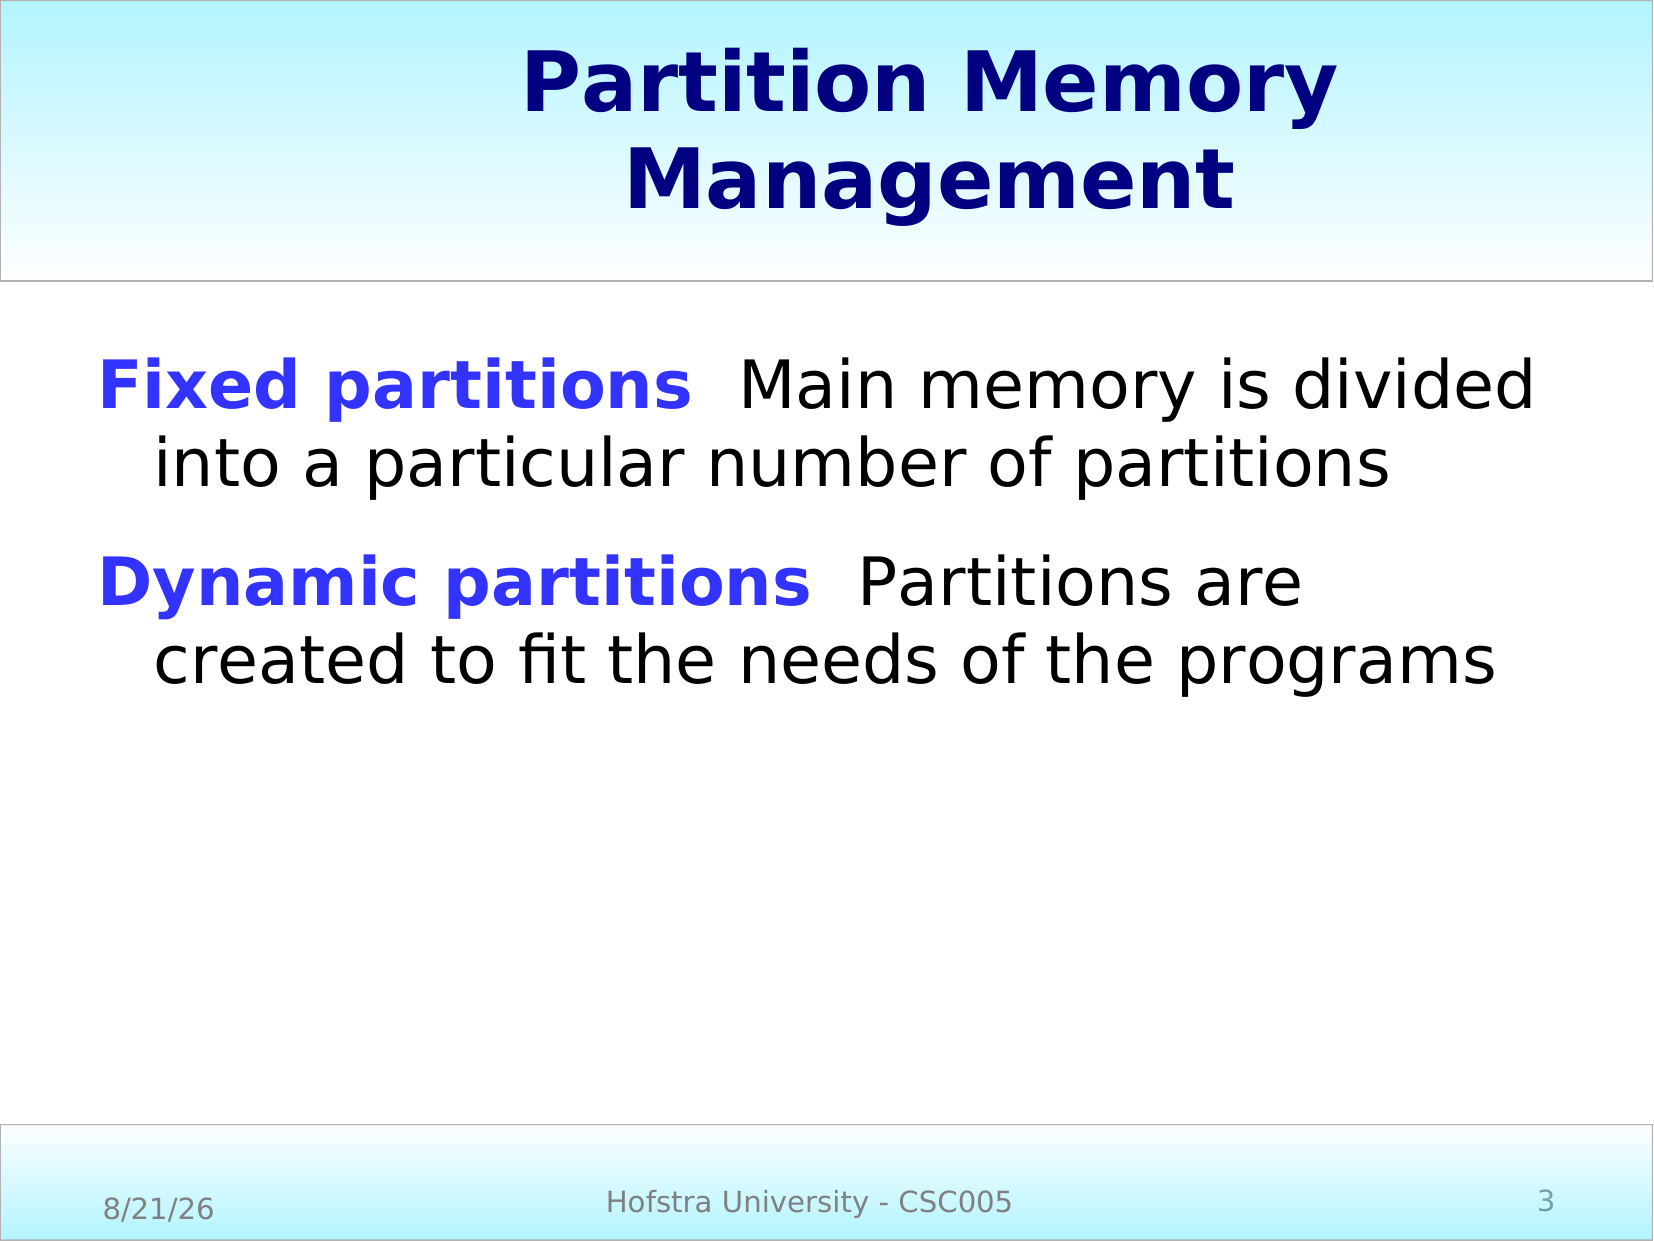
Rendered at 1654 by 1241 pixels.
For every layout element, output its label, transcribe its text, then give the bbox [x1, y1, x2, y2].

list Fixed partitions Main memory is divided into a particular number of partitions Dynamic partitions Partitions are created to fit the needs of the programs [82, 338, 1571, 1010]
title Partition Memory Management [247, 12, 1612, 250]
